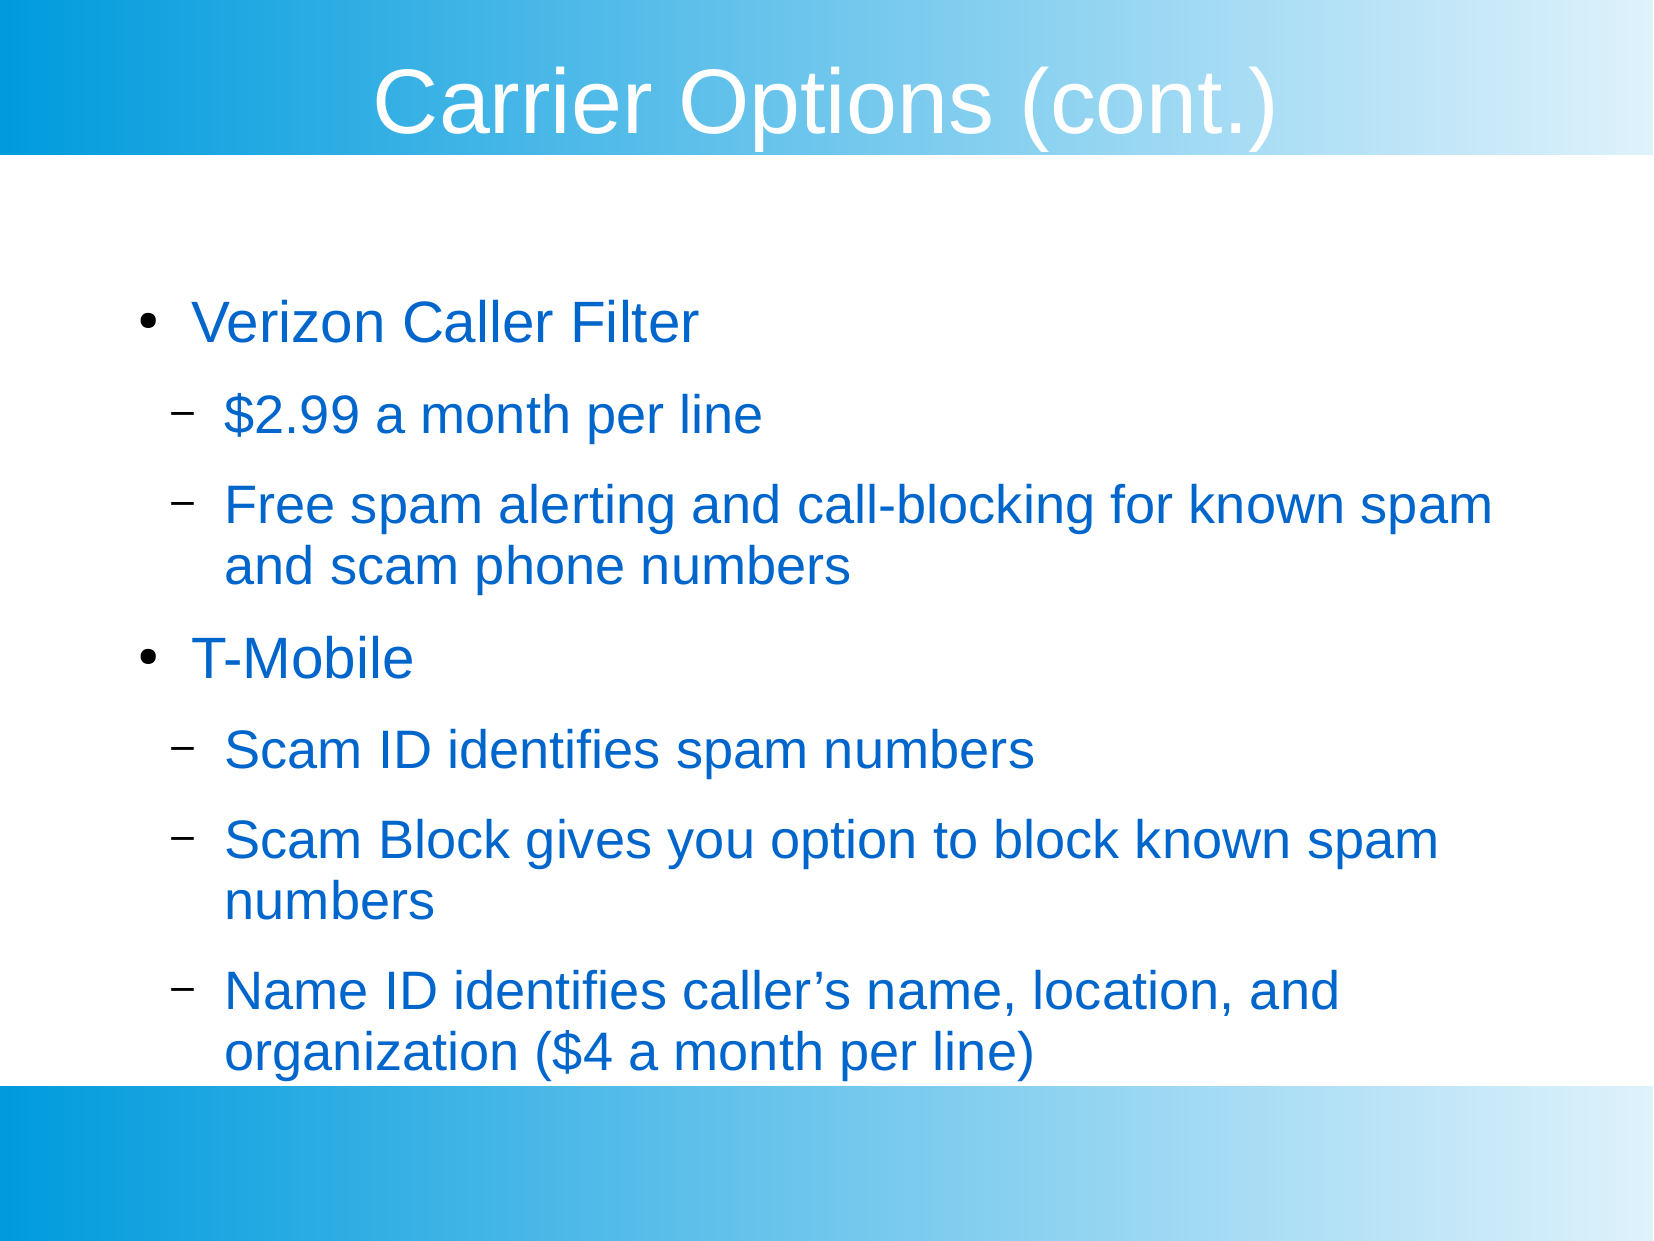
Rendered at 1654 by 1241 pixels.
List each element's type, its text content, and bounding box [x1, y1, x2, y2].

list Verizon Caller Filter $2.99 a month per line Free spam alerting and call-blocking for known spam and scam phone numbers T-Mobile Scam ID identifies spam numbers Scam Block gives you option to block known spam numbers Name ID identifies caller’s name, location, and organization ($4 a month per line) [82, 290, 1571, 1010]
title Carrier Options (cont.) [82, 49, 1571, 155]
